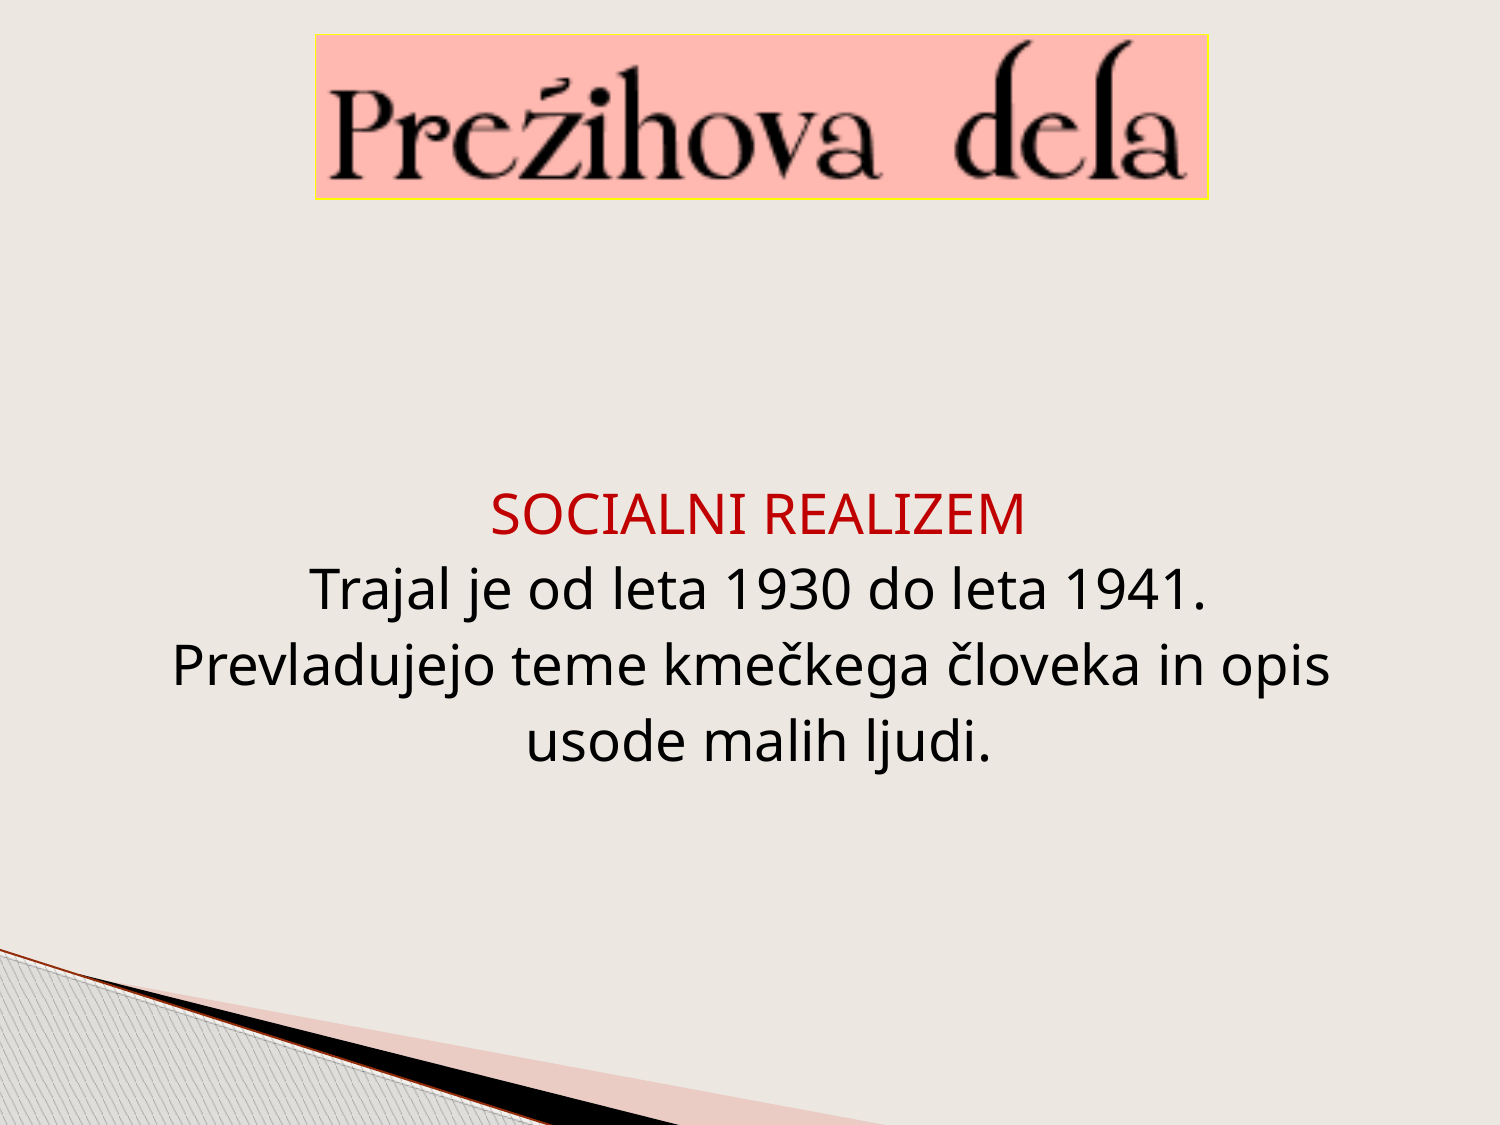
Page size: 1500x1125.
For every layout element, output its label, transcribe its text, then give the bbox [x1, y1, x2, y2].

picture [316, 35, 1207, 199]
list SOCIALNI REALIZEM Trajal je od leta 1930 do leta 1941. Prevladujejo teme kmečkega človeka in opis usode malih ljudi. [0, 242, 1500, 856]
